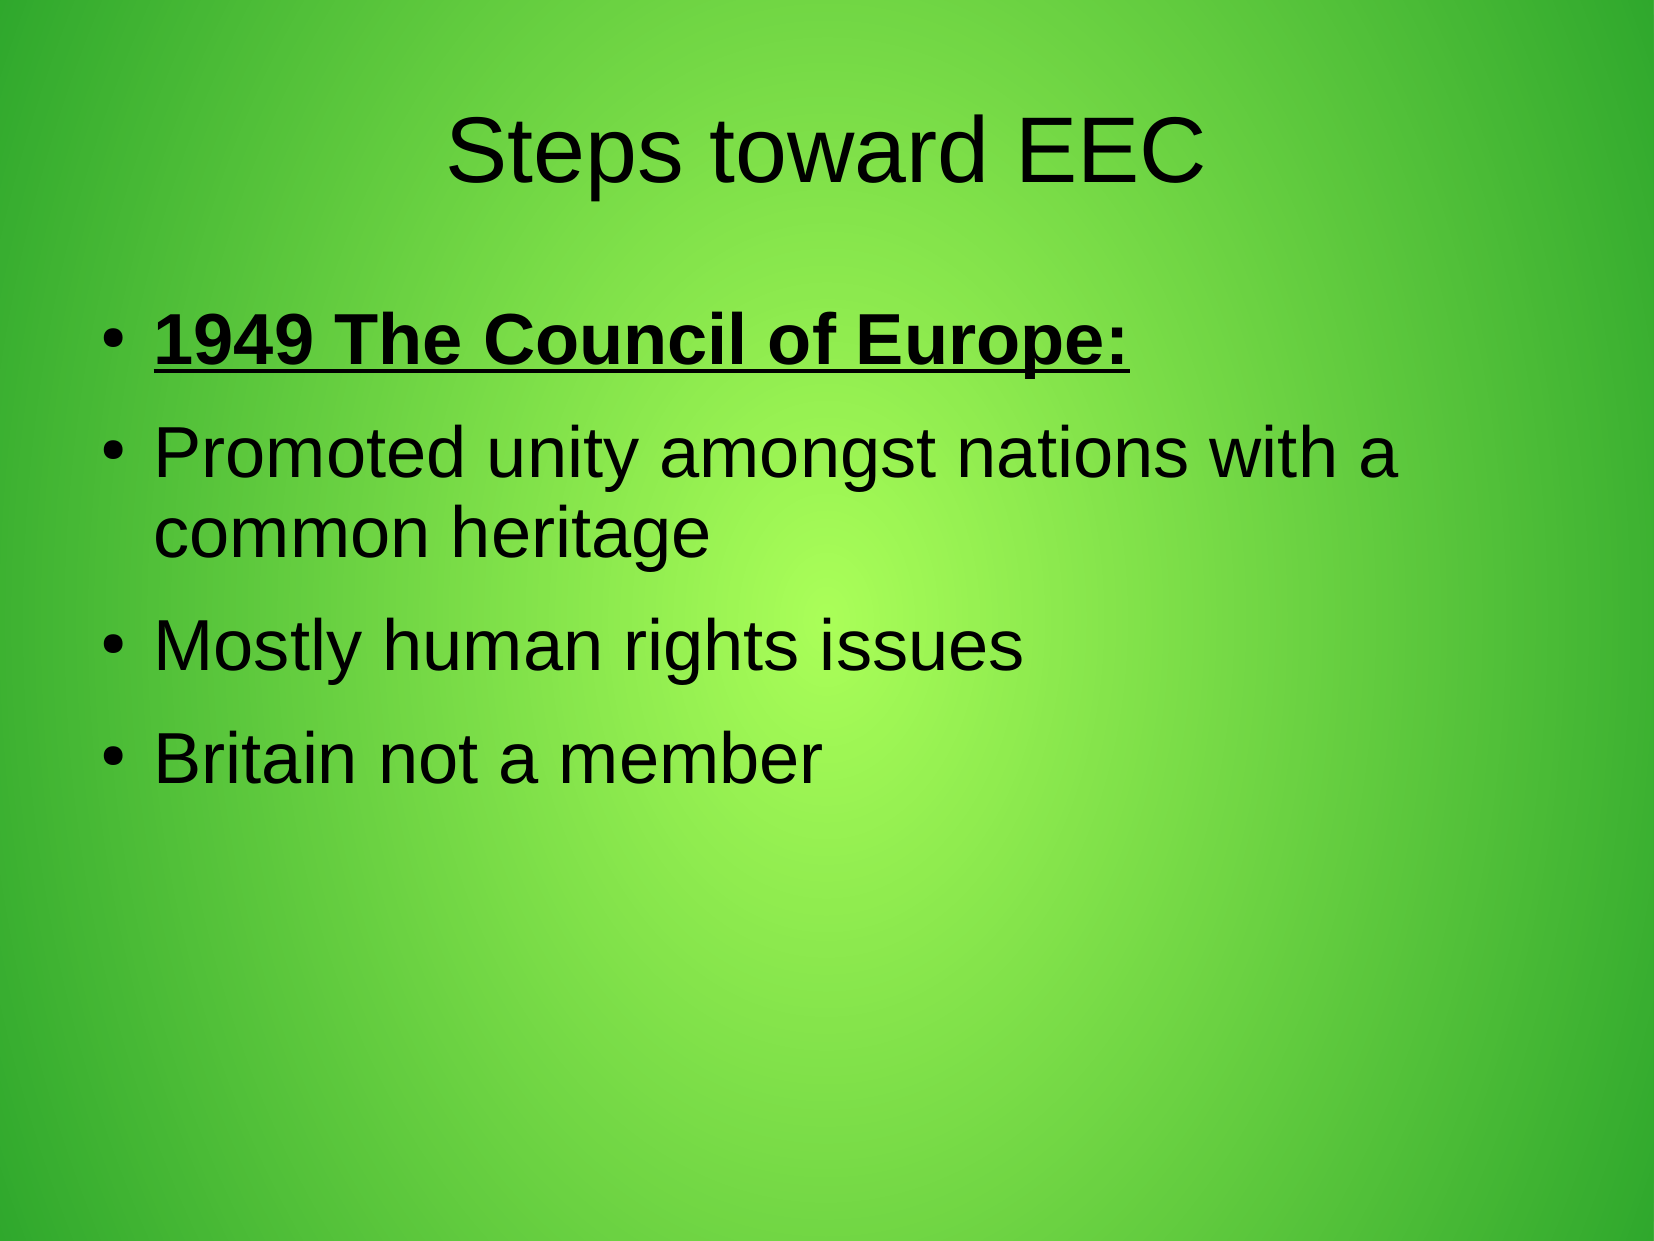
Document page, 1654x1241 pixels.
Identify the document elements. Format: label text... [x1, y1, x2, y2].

list 1949 The Council of Europe: Promoted unity amongst nations with a common heritage Mostly human rights issues Britain not a member [82, 299, 1571, 1019]
title Steps toward EEC [82, 47, 1571, 252]
